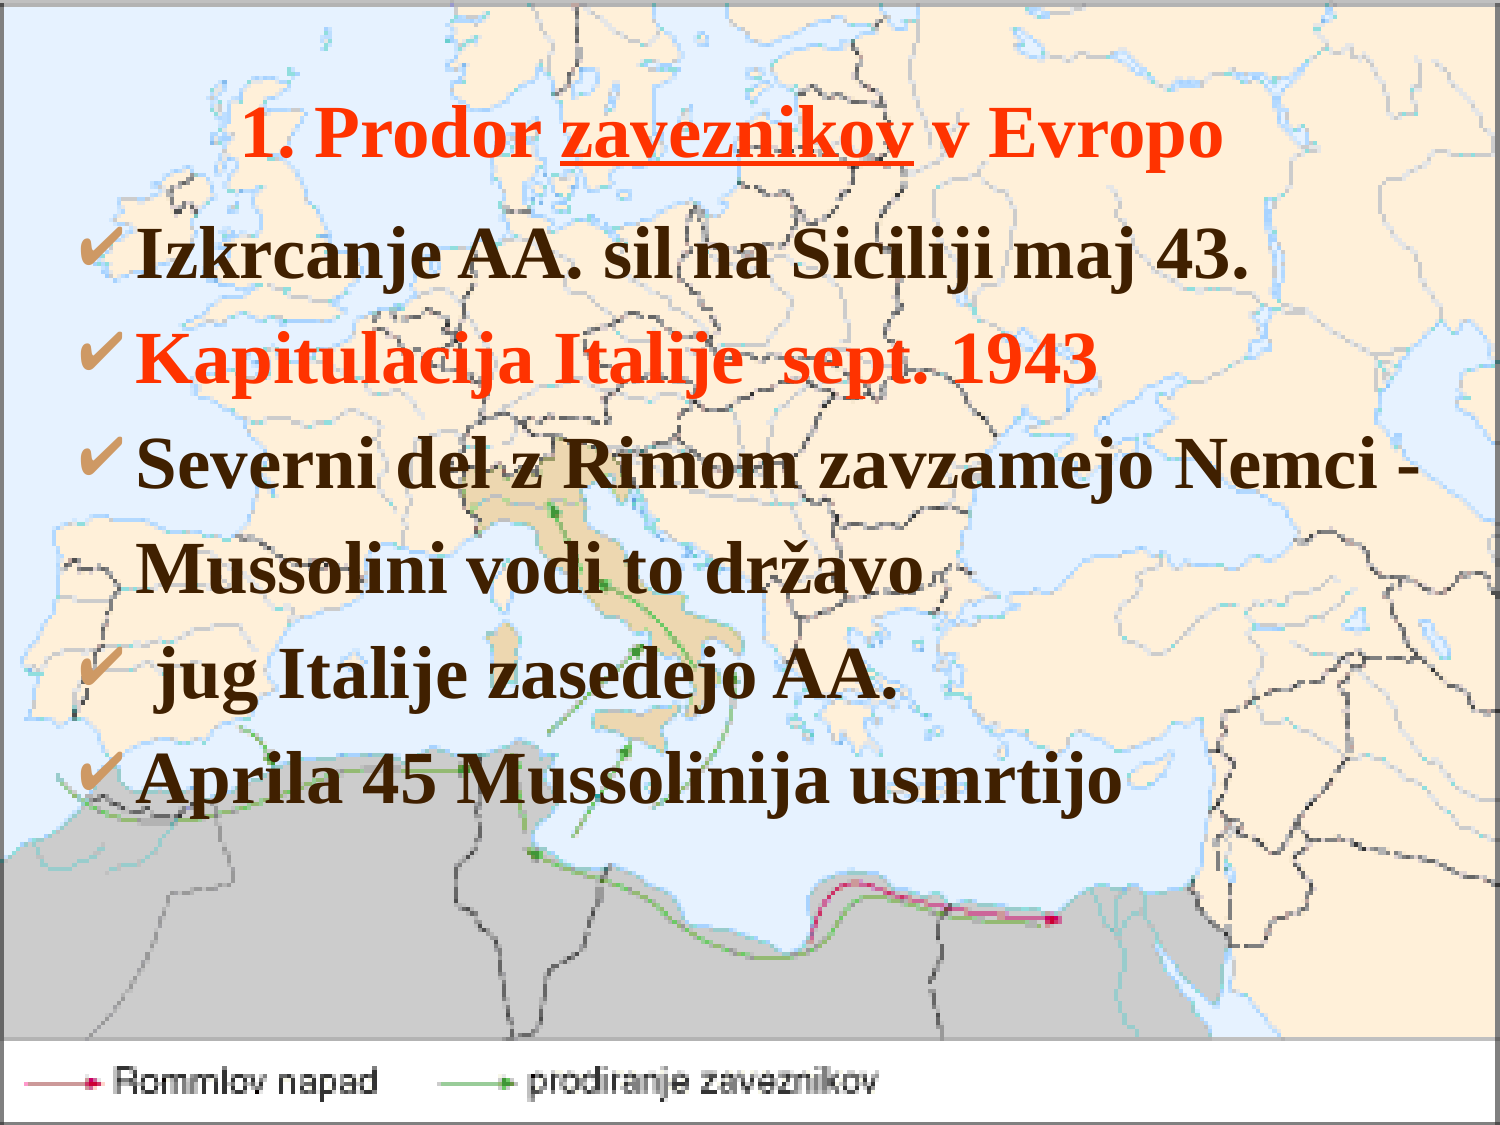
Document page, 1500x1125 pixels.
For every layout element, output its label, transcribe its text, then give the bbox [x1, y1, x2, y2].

text_box 1. Prodor zaveznikov v Evropo [225, 74, 1400, 180]
text_box Izkrcanje AA. sil na Siciliji maj 43. Kapitulacija Italije sept. 1943 Severni del z Rimom zavzamejo Nemci - Mussolini vodi to državo jug Italije zasedejo AA. Aprila 45 Mussolinija usmrtijo [64, 196, 1447, 872]
picture [0, 0, 1500, 1125]
